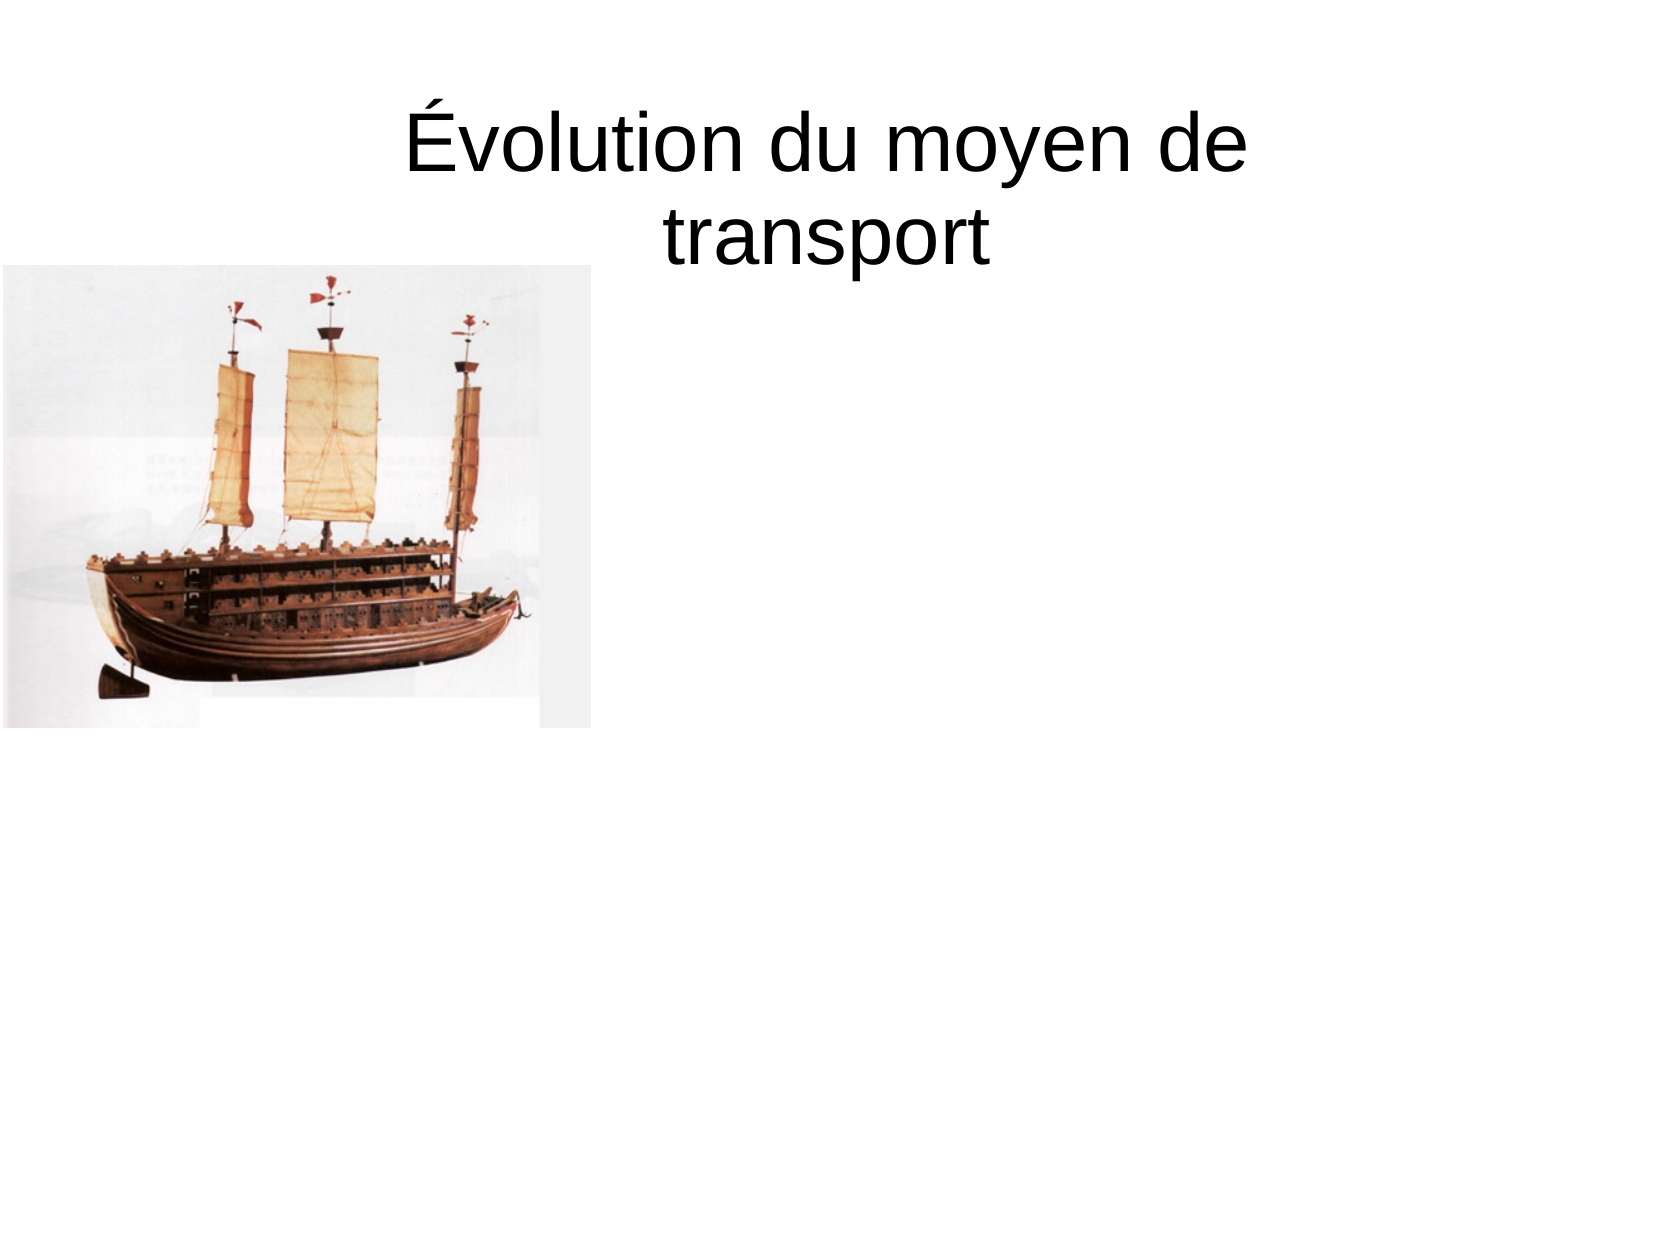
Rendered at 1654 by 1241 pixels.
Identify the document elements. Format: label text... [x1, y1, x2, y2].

text_box Évolution du moyen de transport [236, 88, 1418, 290]
picture [3, 265, 591, 728]
